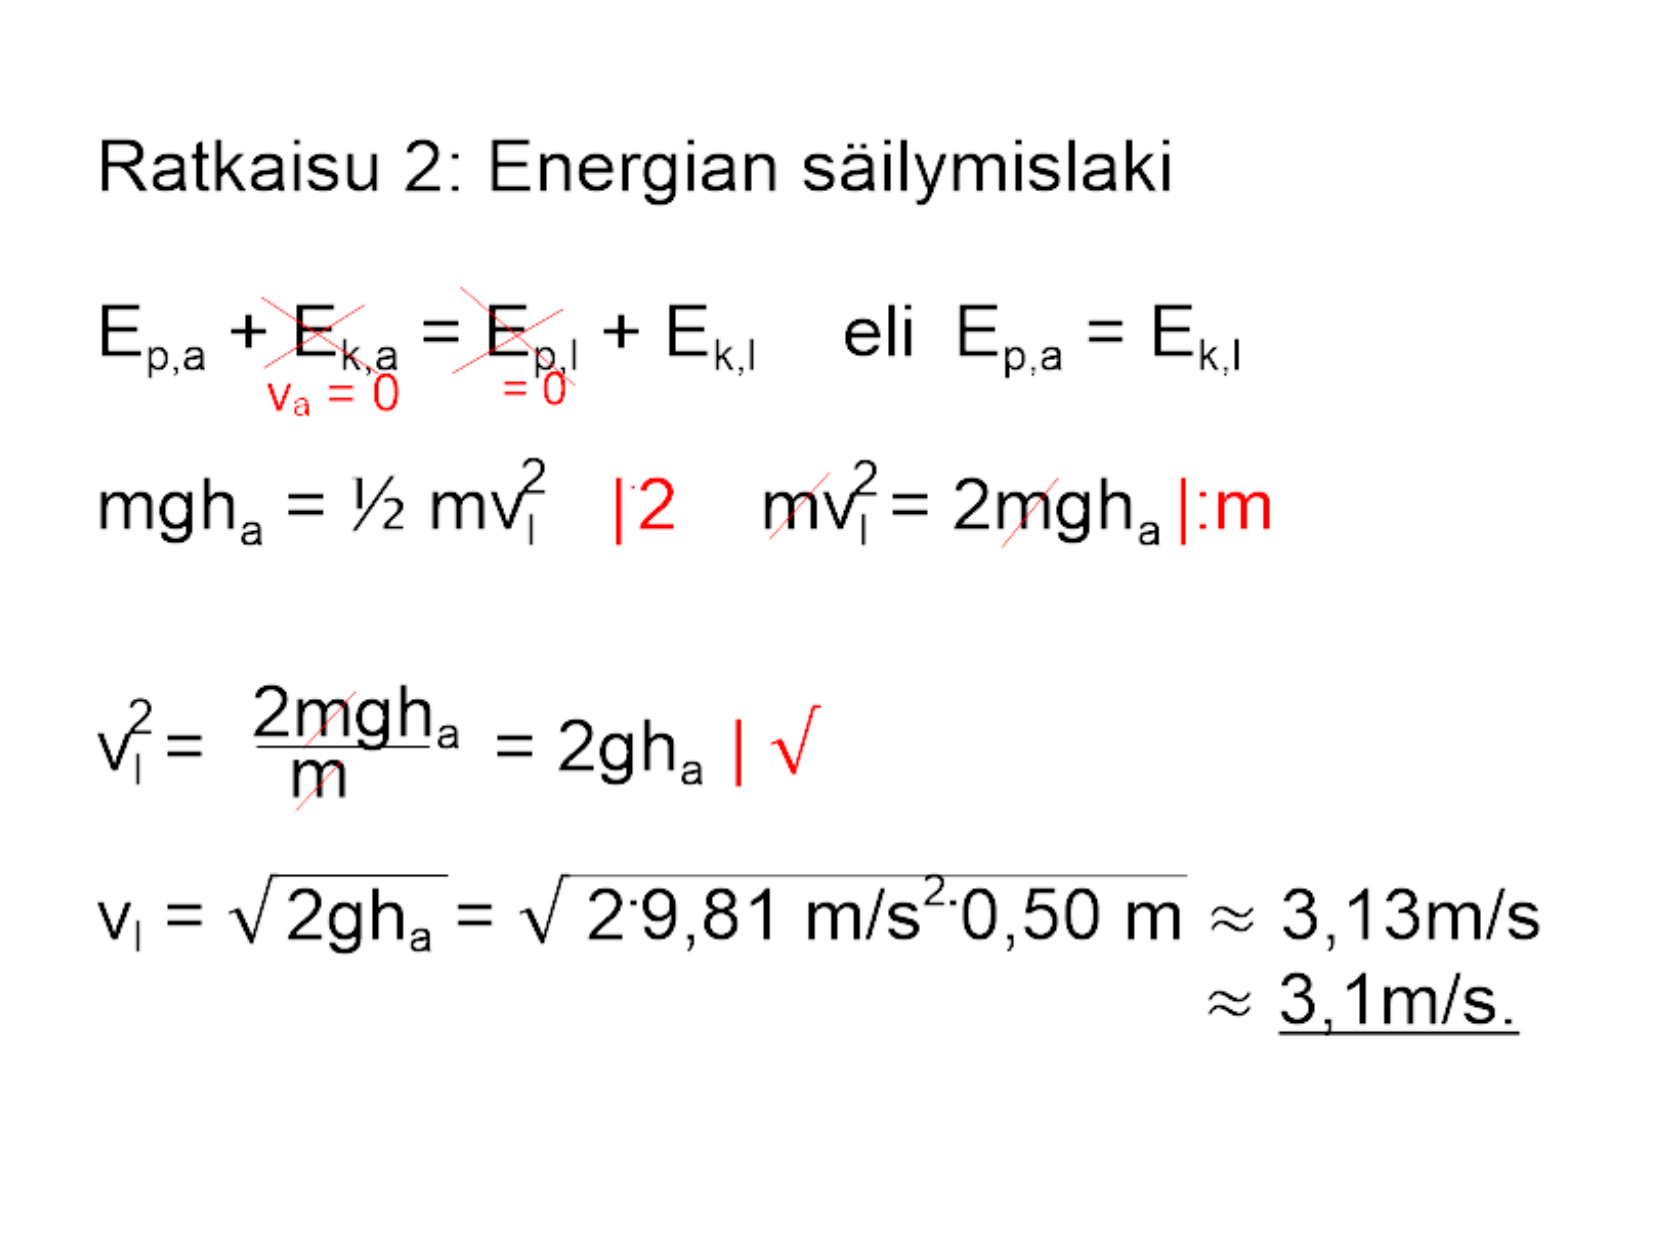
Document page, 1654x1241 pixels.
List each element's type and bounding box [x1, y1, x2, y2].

picture [35, 70, 1640, 1145]
